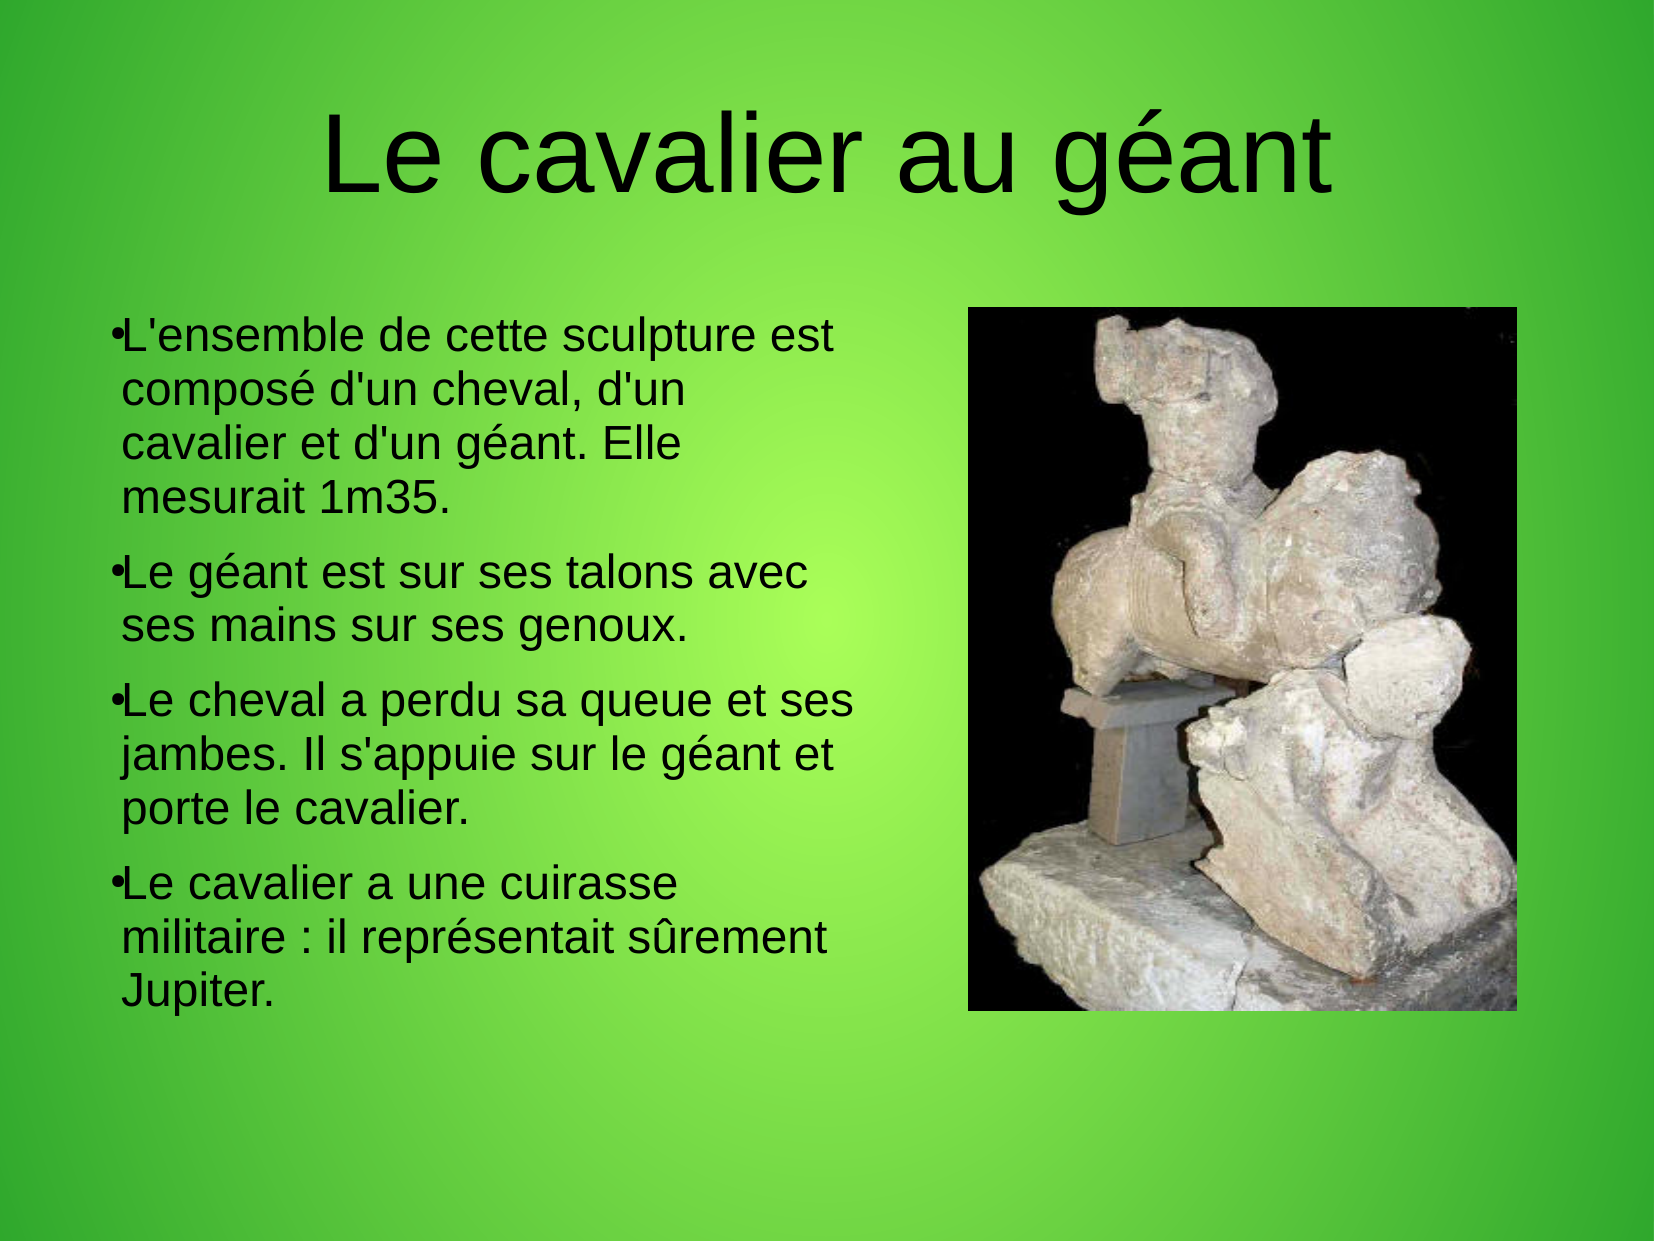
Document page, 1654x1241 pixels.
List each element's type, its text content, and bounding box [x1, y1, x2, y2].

title Le cavalier au géant [82, 49, 1571, 257]
picture [968, 307, 1517, 1011]
list L'ensemble de cette sculpture est composé d'un cheval, d'un cavalier et d'un géant. Elle mesurait 1m35. Le géant est sur ses talons avec ses mains sur ses genoux. Le cheval a perdu sa queue et ses jambes. Il s'appuie sur le géant et porte le cavalier. Le cavalier a une cuirasse militaire : il représentait sûrement Jupiter. [106, 308, 863, 1028]
